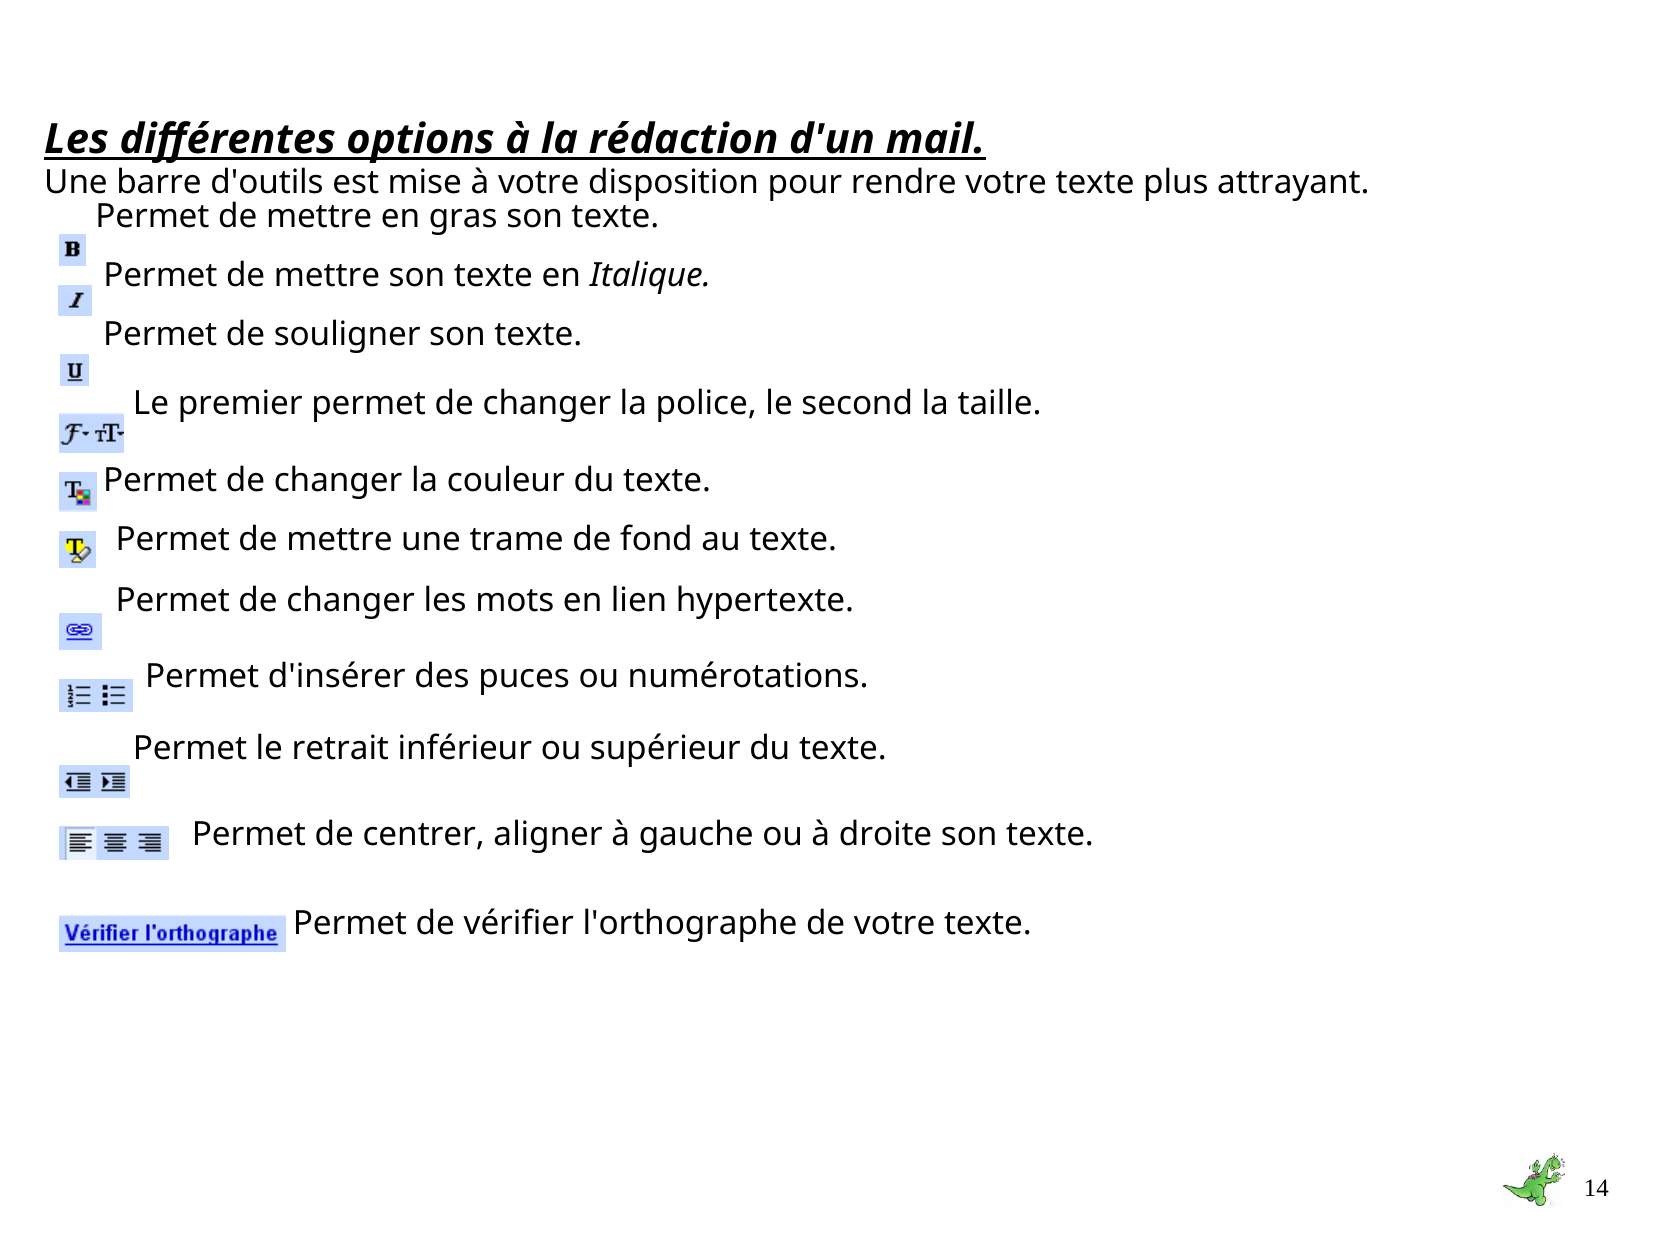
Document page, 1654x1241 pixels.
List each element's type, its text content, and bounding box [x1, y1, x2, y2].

text_box Permet de centrer, aligner à gauche ou à droite son texte. [177, 824, 1169, 887]
text_box Permet de souligner son texte. [88, 324, 945, 386]
text_box Permet de changer la couleur du texte. [88, 470, 1034, 532]
picture [59, 413, 118, 453]
picture [59, 826, 169, 860]
text_box 14 [1569, 1167, 1625, 1211]
picture [59, 915, 278, 952]
picture [59, 679, 133, 712]
picture [59, 531, 96, 568]
text_box Permet de vérifier l'orthographe de votre texte. [278, 913, 1270, 975]
picture [1501, 1151, 1565, 1208]
picture [59, 234, 80, 266]
text_box Les différentes options à la rédaction d'un mail. Une barre d'outils est mise à votre disposition pour rendre votre texte plus attrayant. [29, 29, 1624, 302]
text_box Permet de mettre une trame de fond au texte. [100, 529, 975, 590]
text_box Permet d'insérer des puces ou numérotations. [130, 666, 1005, 729]
text_box Le premier permet de changer la police, le second la taille. [118, 394, 1506, 456]
text_box Permet de changer les mots en lien hypertexte. [100, 590, 975, 652]
picture [59, 765, 130, 798]
text_box Permet le retrait inférieur ou supérieur du texte. [118, 738, 992, 800]
picture [59, 613, 102, 650]
text_box Permet de mettre son texte en Italique. [88, 265, 1004, 327]
picture [60, 354, 88, 386]
picture [59, 472, 88, 512]
text_box Permet de mettre en gras son texte. [80, 206, 680, 268]
picture [58, 285, 88, 316]
